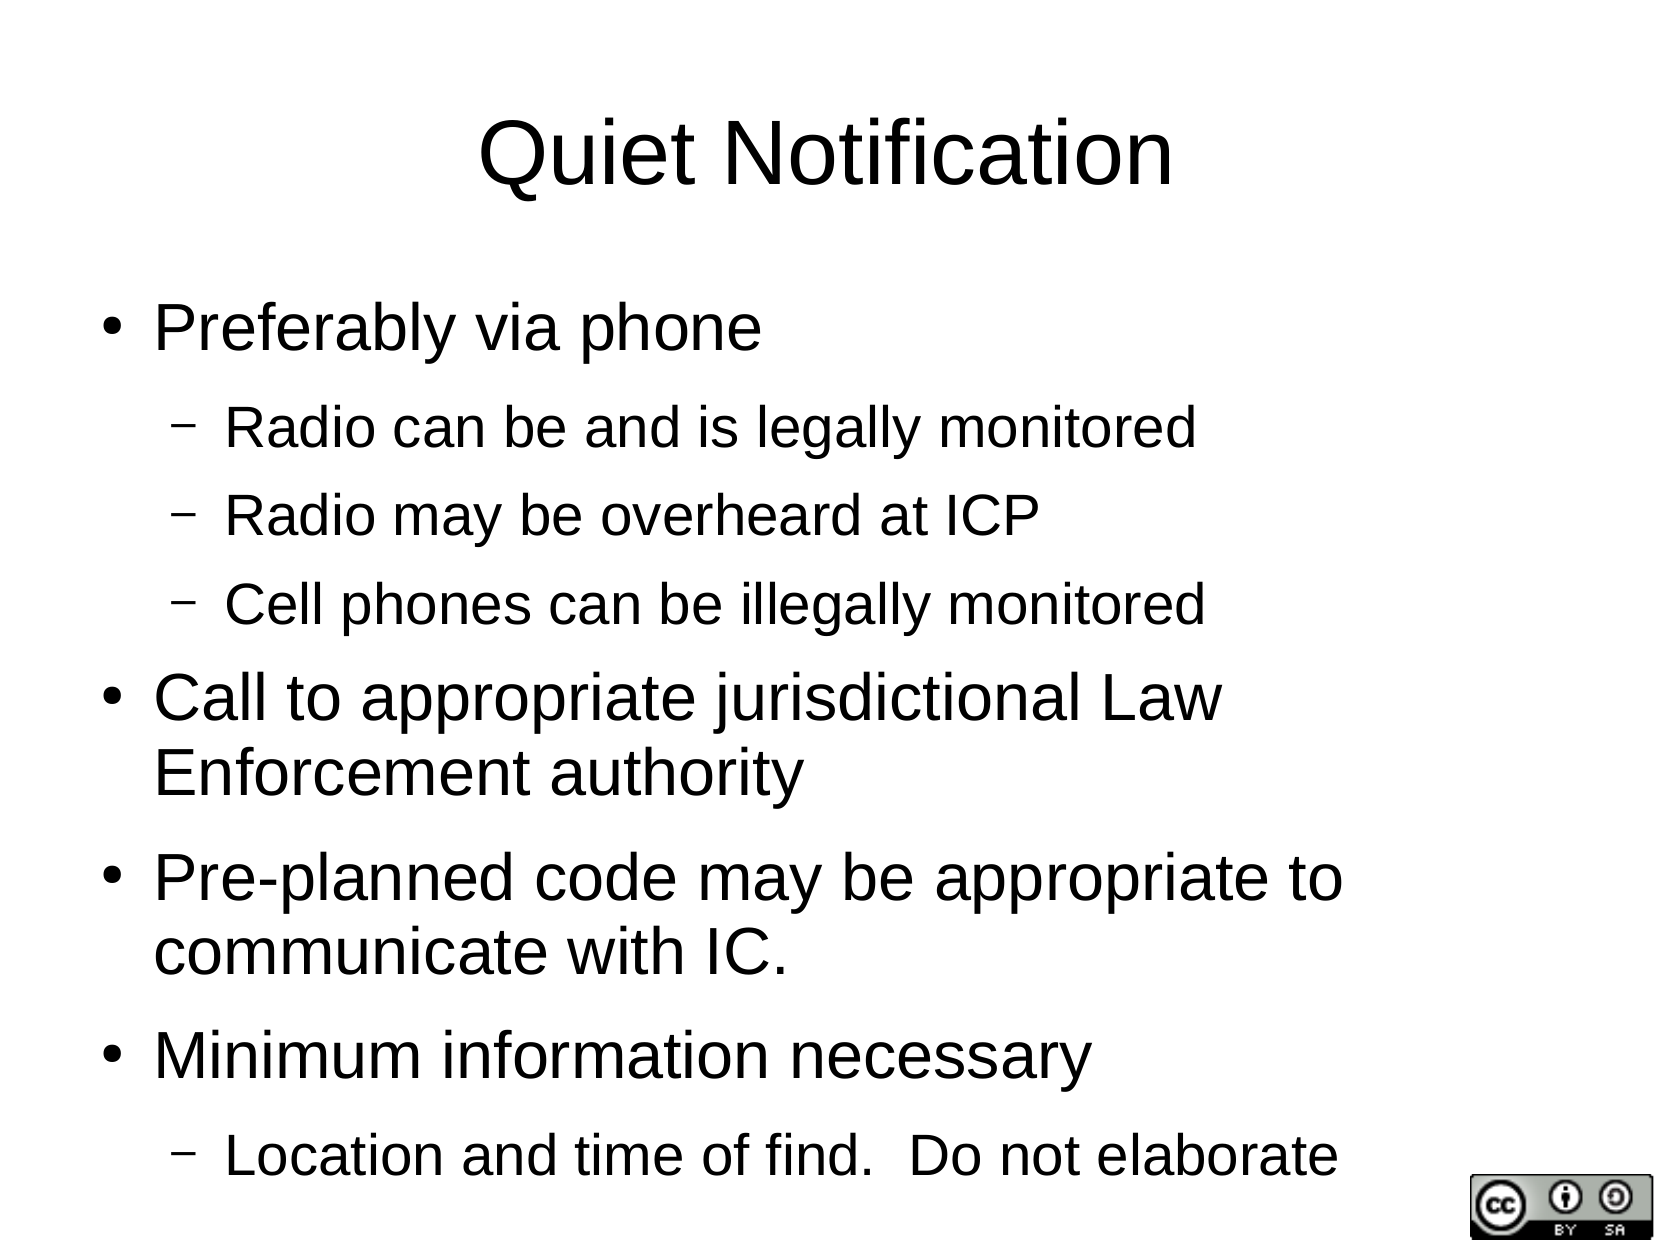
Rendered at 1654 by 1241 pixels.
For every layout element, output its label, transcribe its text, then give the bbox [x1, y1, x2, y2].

picture [1470, 1174, 1654, 1240]
list Preferably via phone Radio can be and is legally monitored Radio may be overheard at ICP Cell phones can be illegally monitored Call to appropriate jurisdictional Law Enforcement authority Pre-planned code may be appropriate to communicate with IC. Minimum information necessary Location and time of find. Do not elaborate [82, 290, 1571, 1219]
title Quiet Notification [82, 49, 1571, 257]
